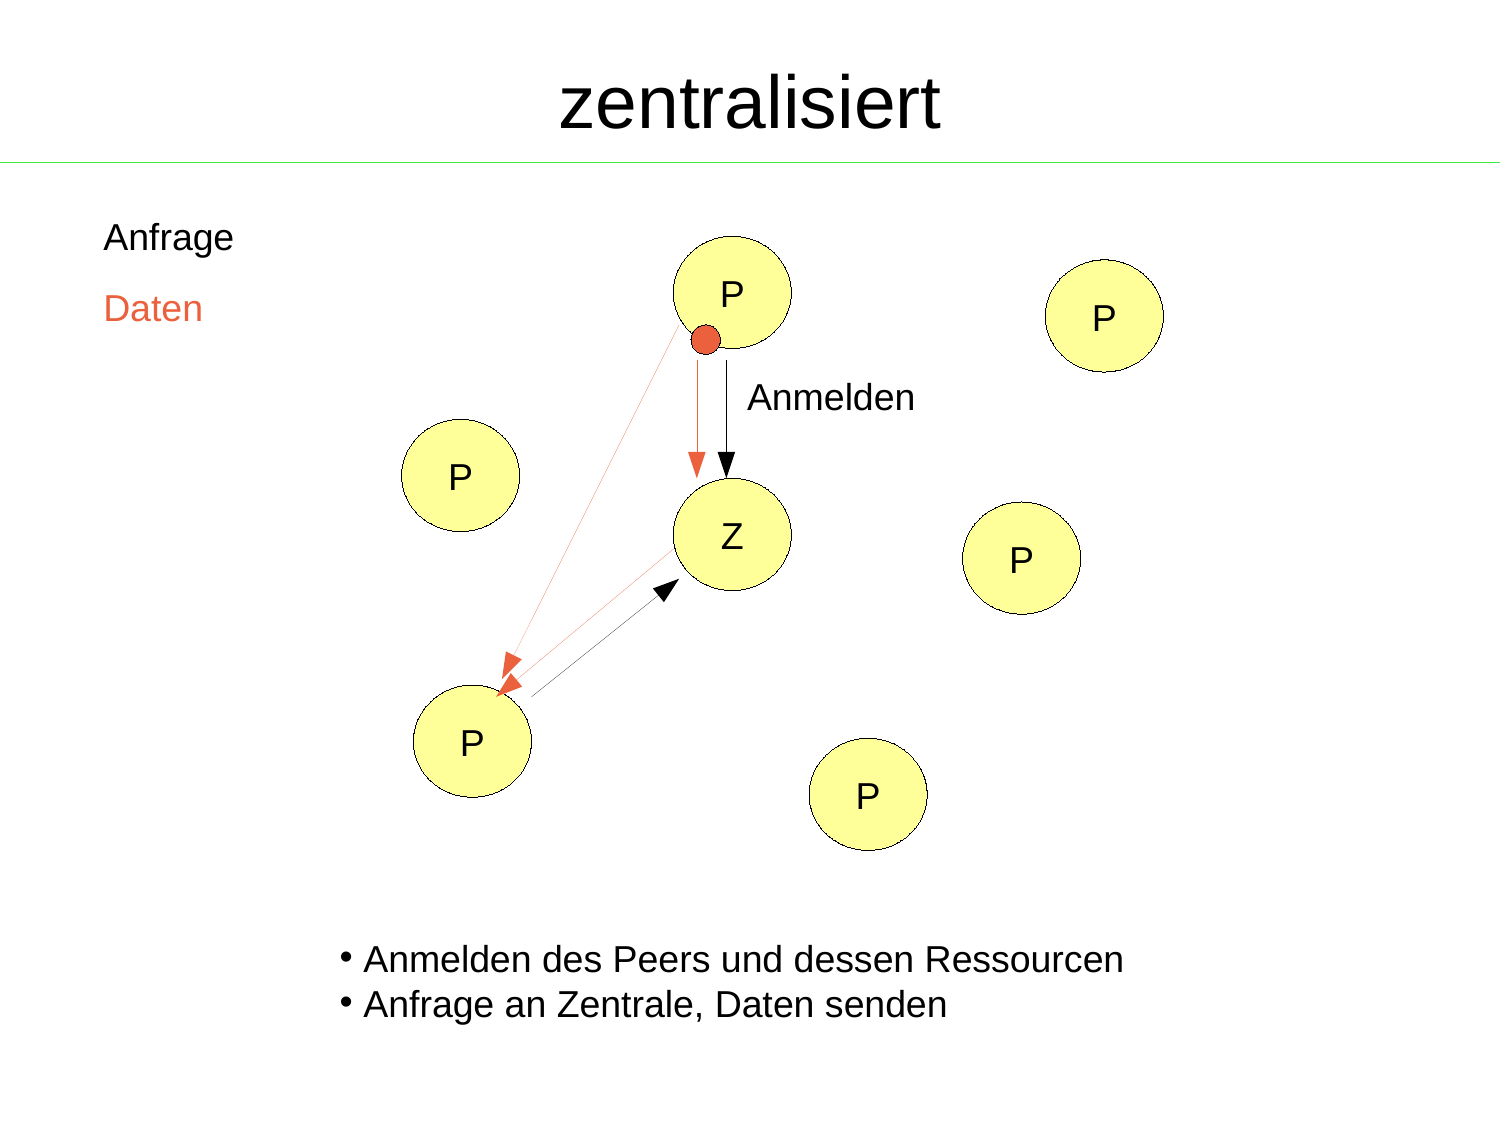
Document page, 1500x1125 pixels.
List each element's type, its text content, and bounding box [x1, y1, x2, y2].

text_box P [401, 419, 520, 532]
text_box Anmelden des Peers und dessen Ressourcen Anfrage an Zentrale, Daten senden [324, 927, 1140, 1032]
text_box P [673, 236, 792, 349]
title zentralisiert [75, 57, 1426, 148]
text_box Daten [88, 276, 272, 337]
text_box [690, 324, 721, 355]
text_box Anmelden [732, 365, 975, 426]
text_box P [1045, 259, 1164, 373]
text_box Anfrage [88, 205, 272, 266]
text_box P [413, 685, 532, 798]
text_box P [809, 738, 928, 851]
text_box Z [673, 478, 792, 591]
text_box P [962, 501, 1081, 615]
